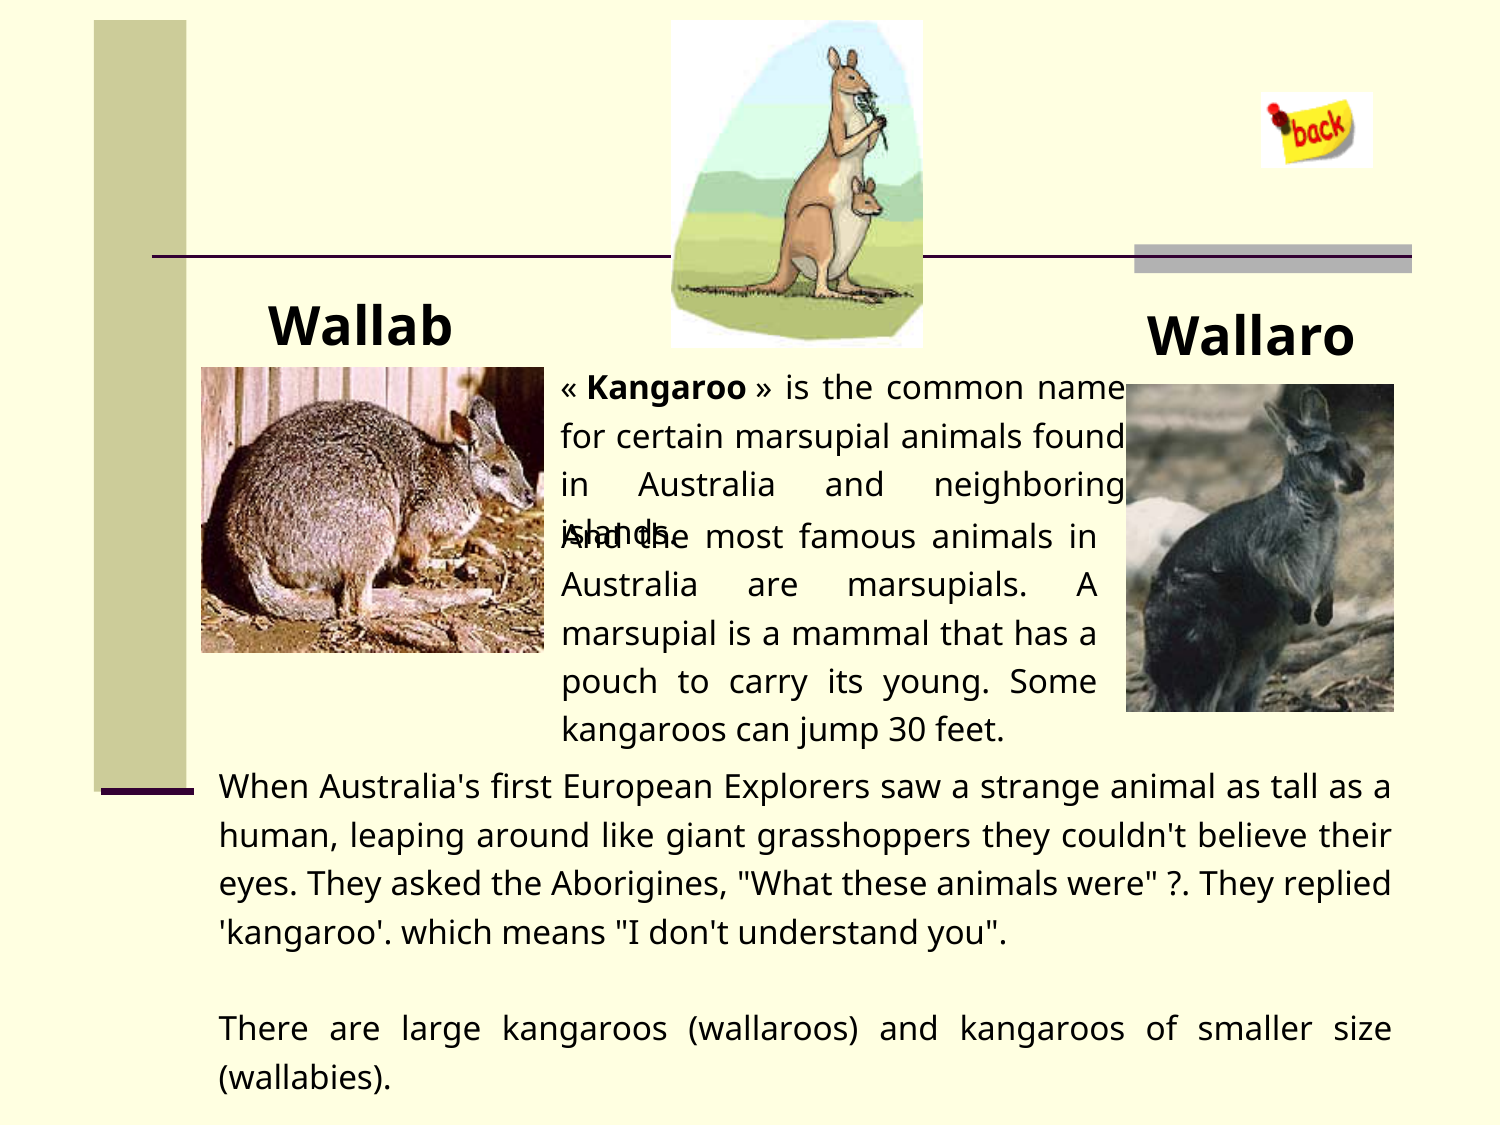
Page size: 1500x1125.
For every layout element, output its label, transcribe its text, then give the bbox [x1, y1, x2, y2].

text_box And the most famous animals in Australia are marsupials. A marsupial is a mammal that has a pouch to carry its young. Some kangaroos can jump 30 feet. [561, 523, 1099, 761]
text_box When Australia's first European Explorers saw a strange animal as tall as a human, leaping around like giant grasshoppers they couldn't believe their eyes. They asked the Aborigines, "What these animals were" ?. They replied 'kangaroo'. which means "I don't understand you". There are large kangaroos (wallaroos) and kangaroos of smaller size (wallabies). [218, 760, 1395, 1113]
text_box Wallaby [268, 282, 480, 363]
picture [1126, 384, 1394, 712]
picture [671, 20, 923, 348]
picture [201, 367, 544, 653]
text_box « Kangaroo » is the common name for certain marsupial animals found in Australia and neighboring islands. [560, 361, 1127, 523]
text_box Wallaroo [1147, 292, 1359, 384]
picture [1261, 92, 1373, 169]
